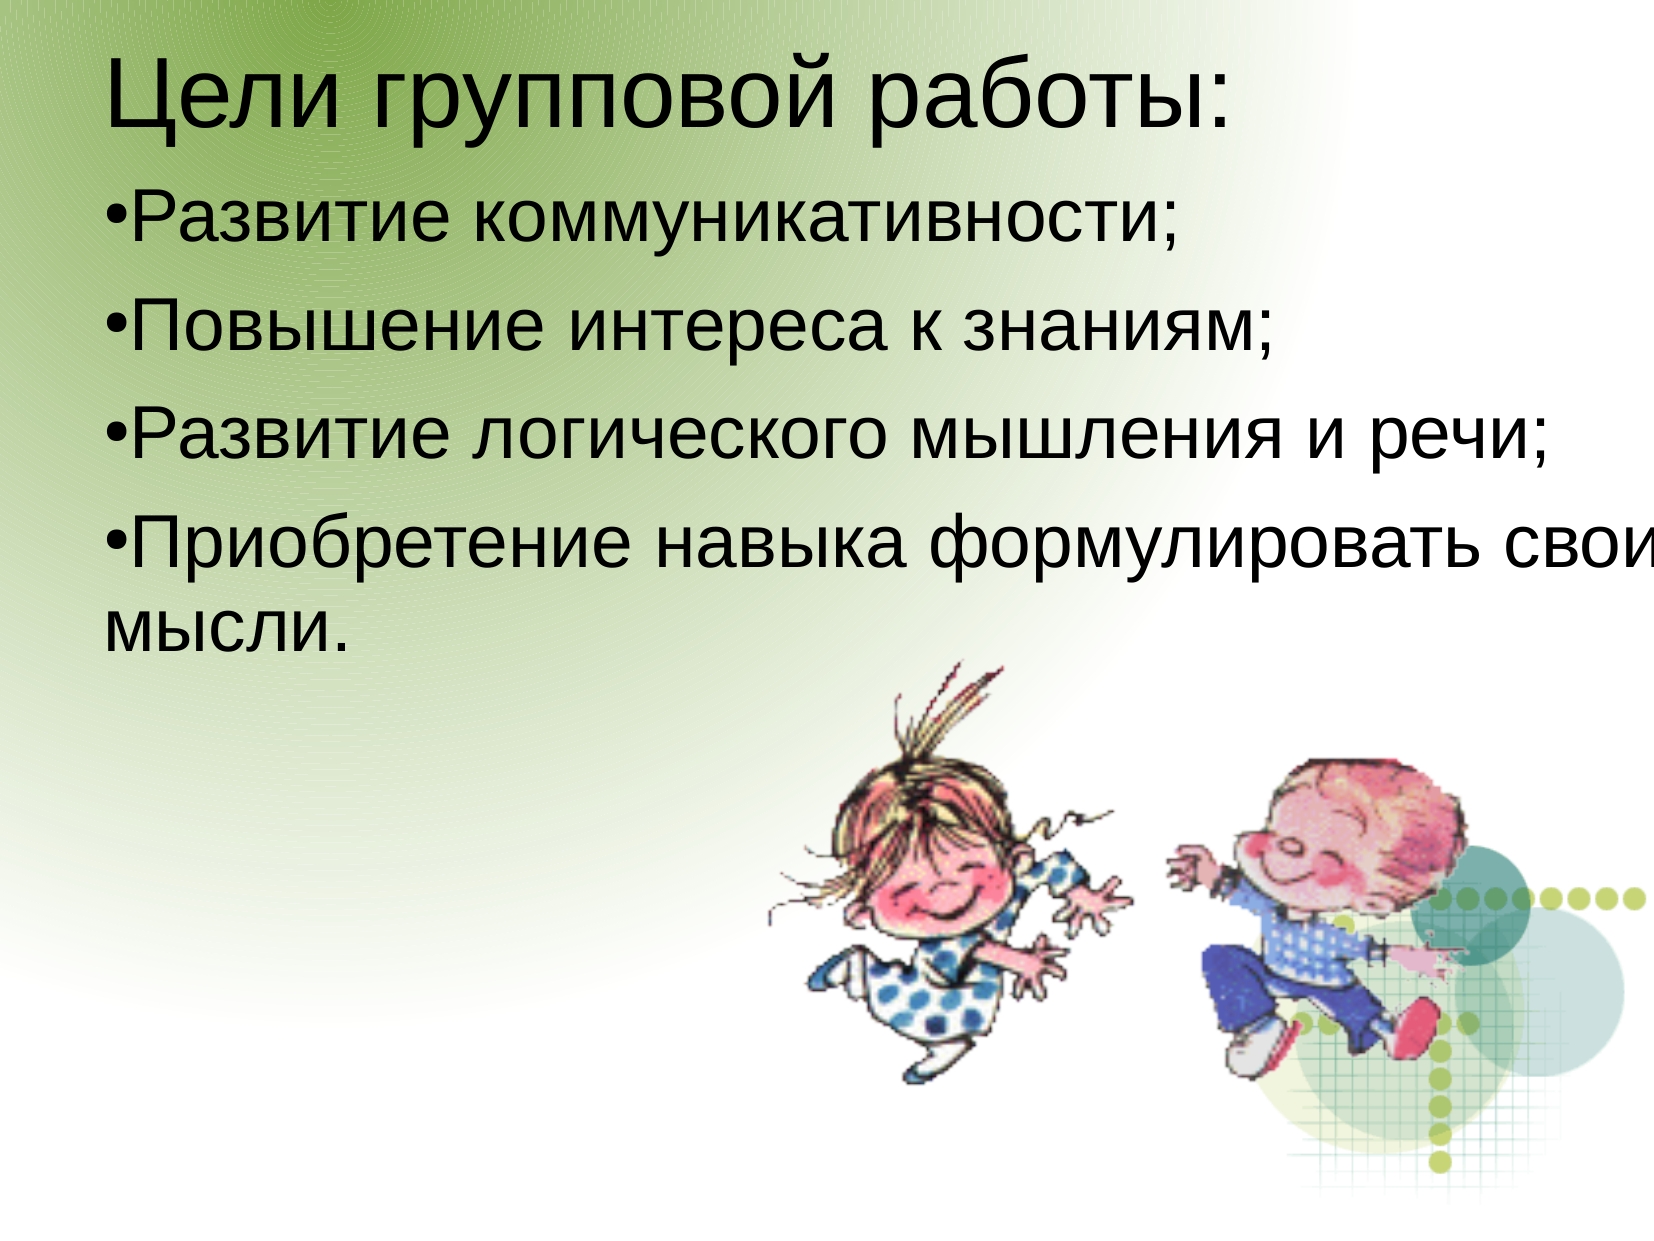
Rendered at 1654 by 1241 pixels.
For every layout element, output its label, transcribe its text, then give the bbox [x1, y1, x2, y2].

picture [738, 649, 1654, 1211]
text_box Цели групповой работы: Развитие коммуникативности; Повышение интереса к знаниям; Развитие логического мышления и речи; Приобретение навыка формулировать свои мысли. [88, 29, 1654, 1004]
